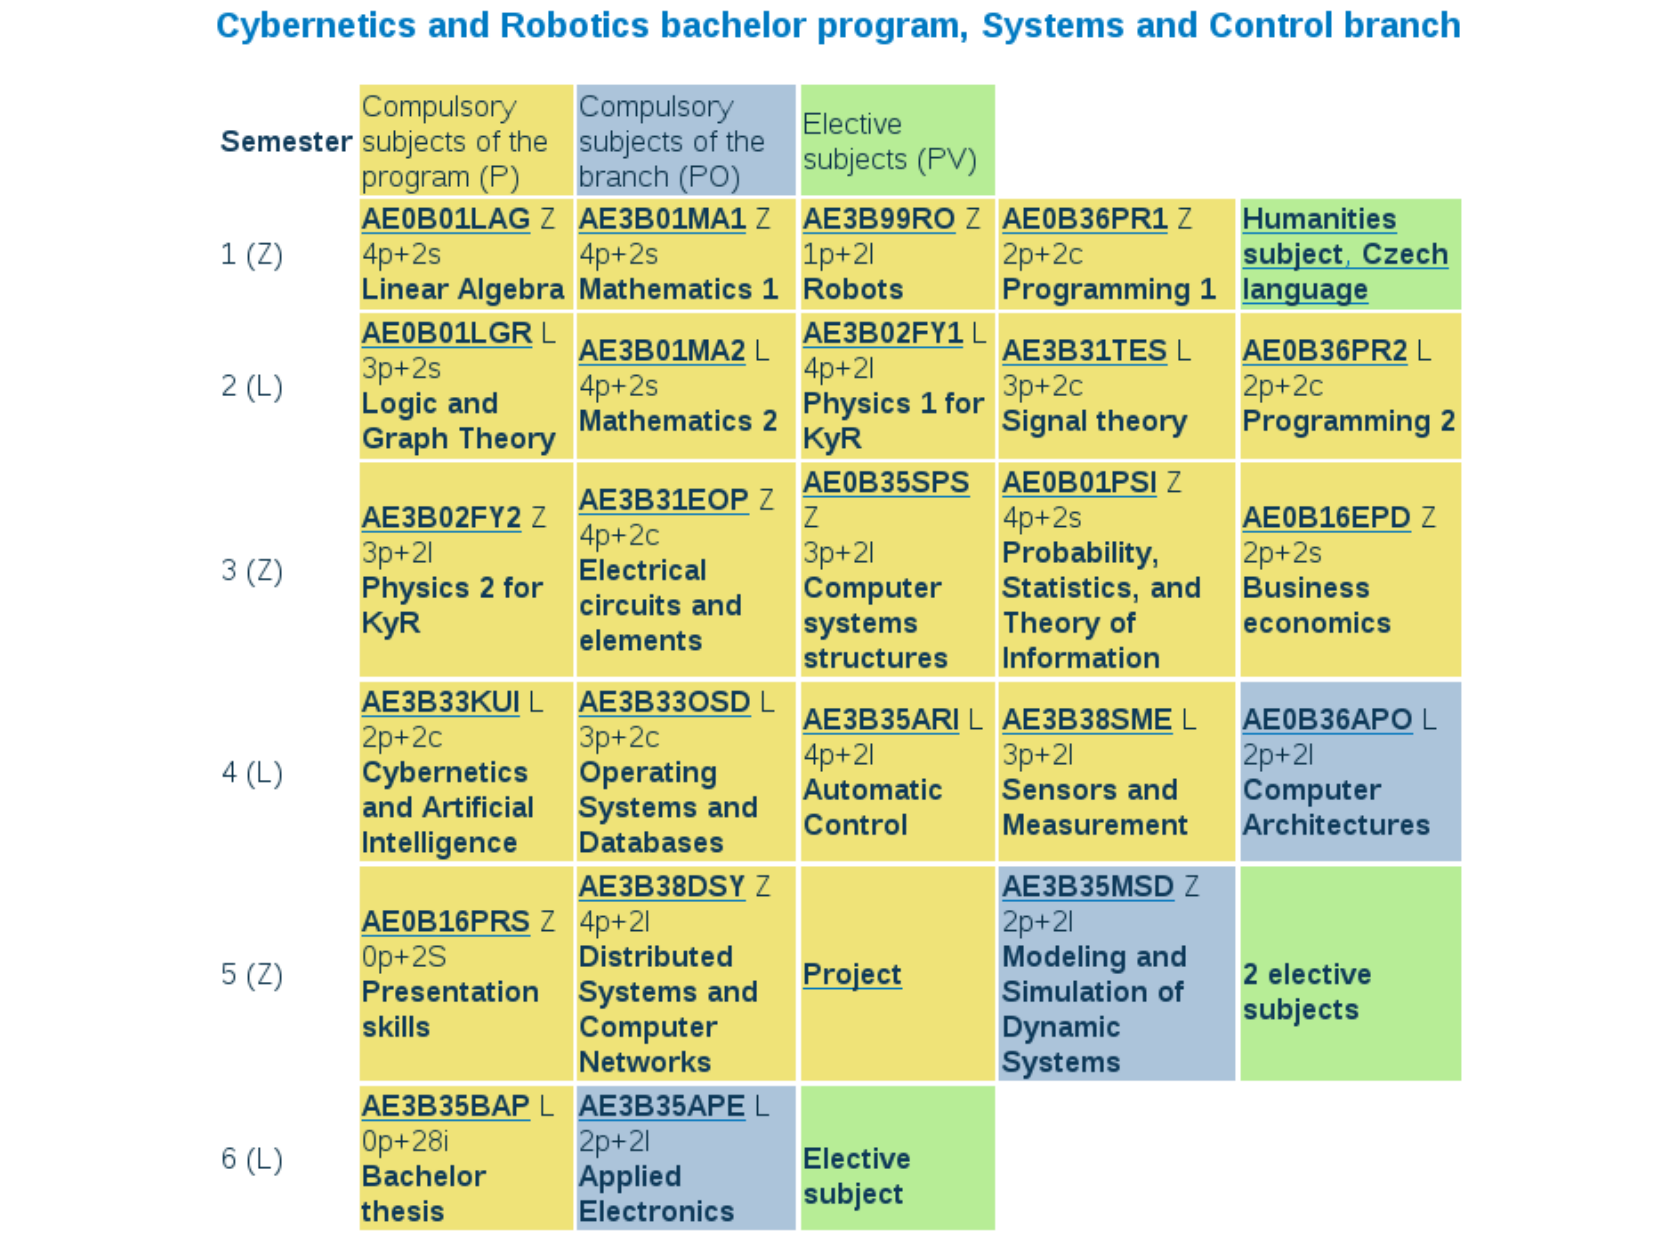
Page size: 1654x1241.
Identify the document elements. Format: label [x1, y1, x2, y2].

picture [184, 0, 1492, 1241]
